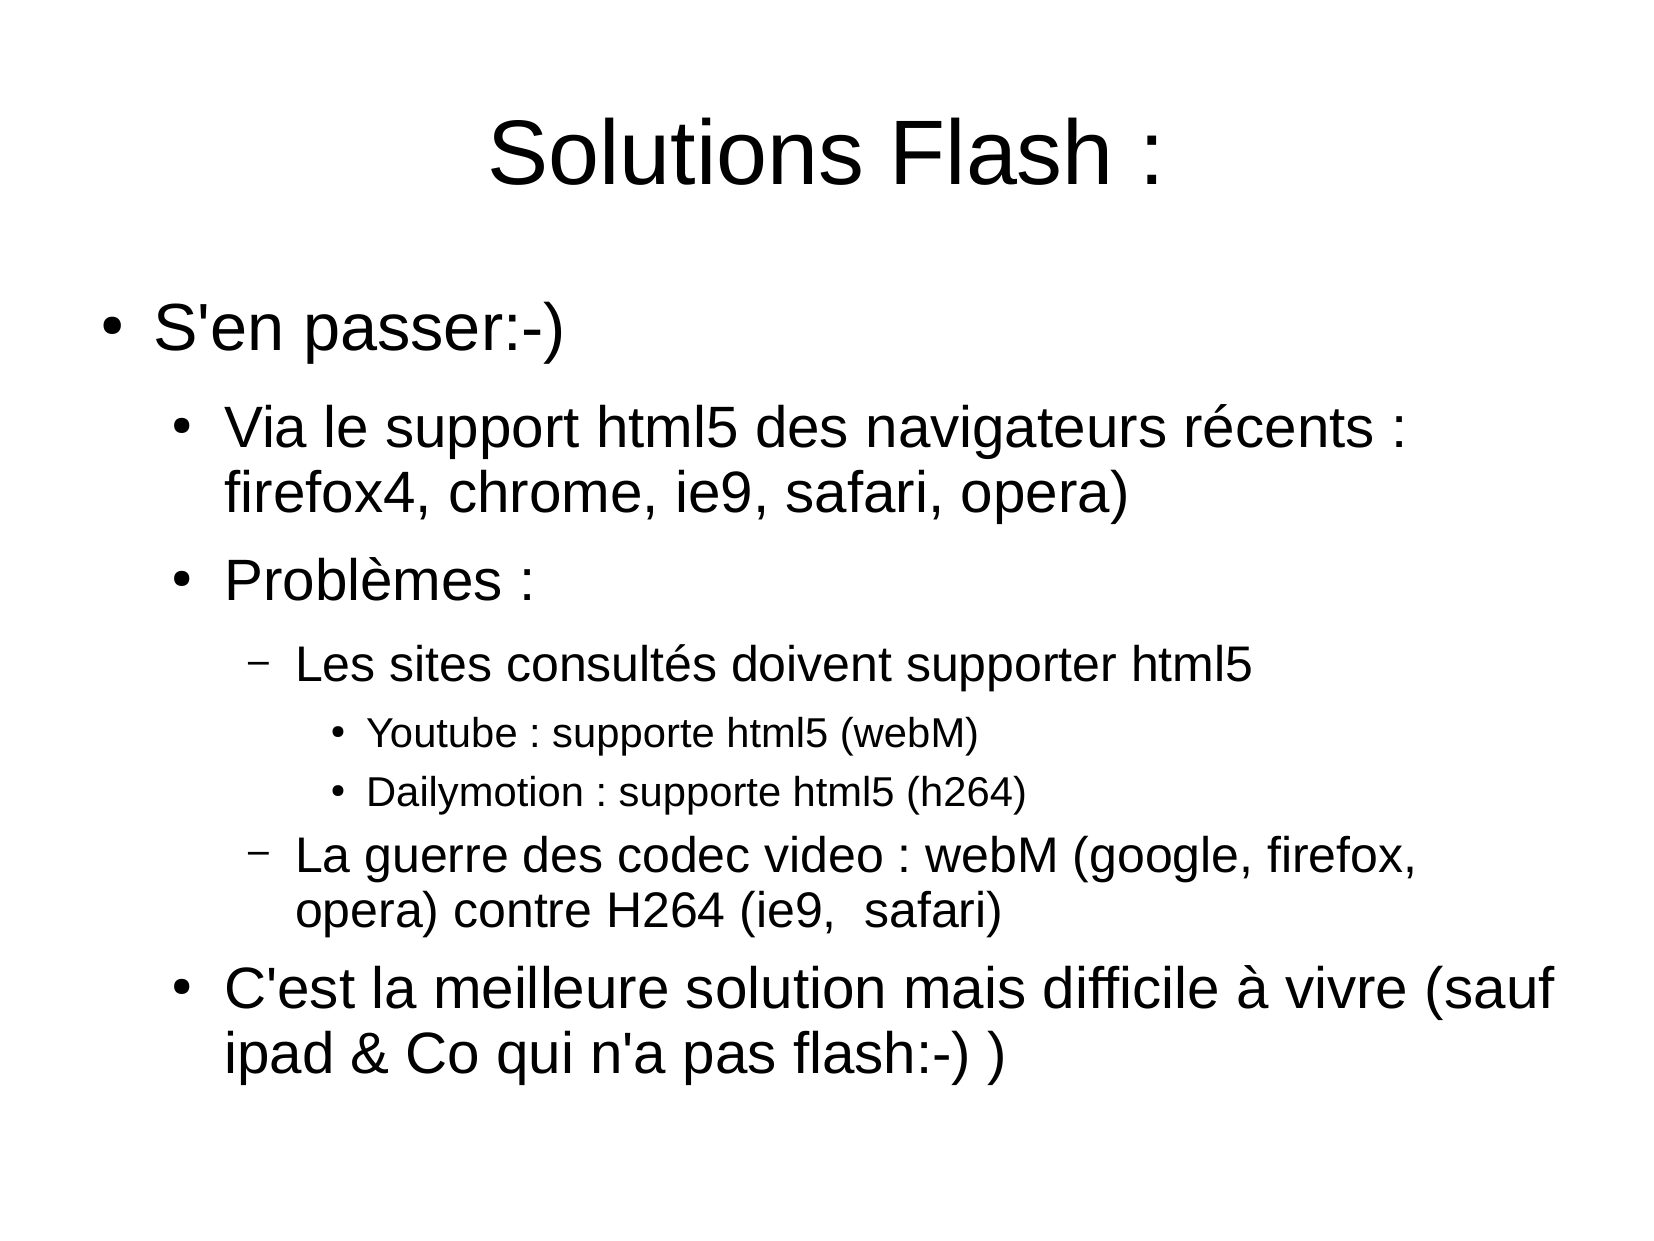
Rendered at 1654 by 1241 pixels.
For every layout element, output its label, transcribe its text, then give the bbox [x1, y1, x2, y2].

title Solutions Flash : [82, 49, 1571, 257]
list S'en passer:-) Via le support html5 des navigateurs récents : firefox4, chrome, ie9, safari, opera) Problèmes : Les sites consultés doivent supporter html5 Youtube : supporte html5 (webM) Dailymotion : supporte html5 (h264) La guerre des codec video : webM (google, firefox, opera) contre H264 (ie9, safari) C'est la meilleure solution mais difficile à vivre (sauf ipad & Co qui n'a pas flash:-) ) [82, 290, 1571, 1109]
